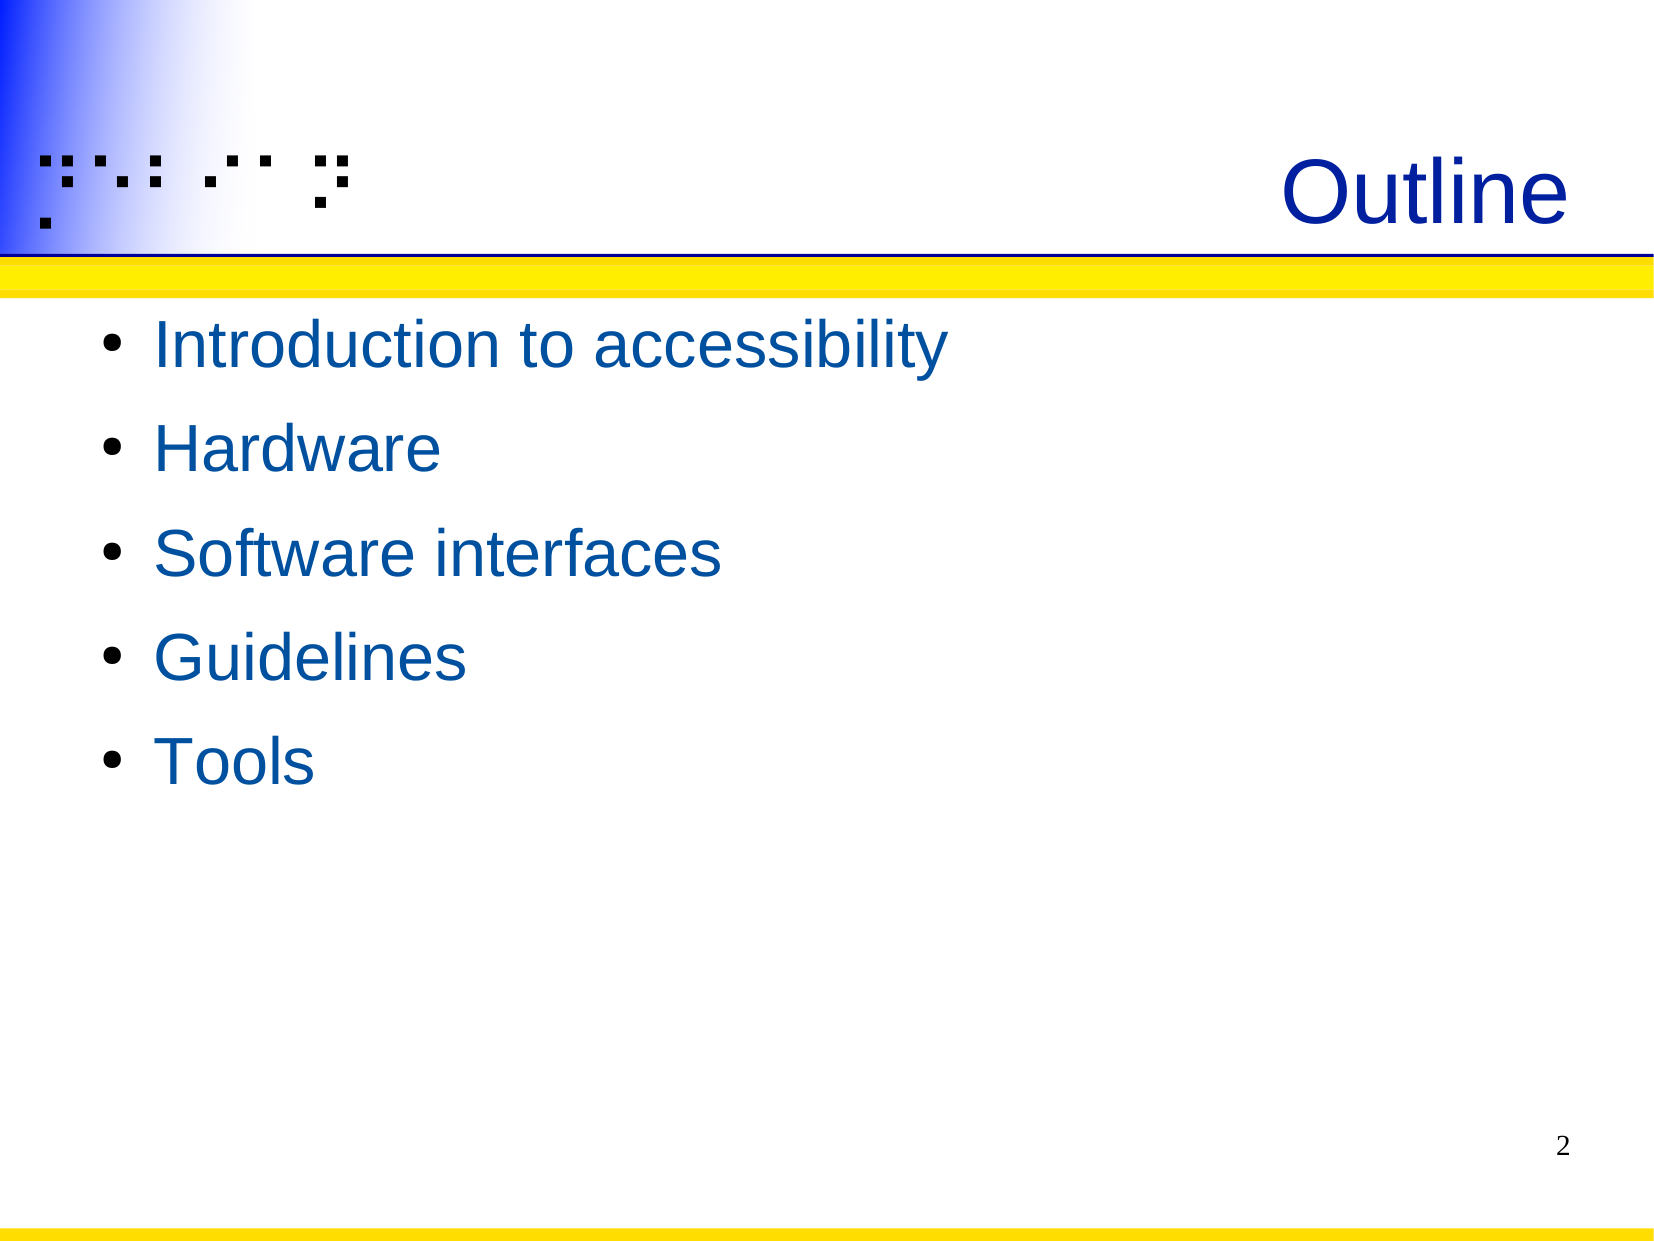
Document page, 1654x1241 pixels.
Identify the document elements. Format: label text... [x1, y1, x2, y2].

list Introduction to accessibility Hardware Software interfaces Guidelines Tools [82, 307, 1571, 1111]
title Outline [372, 126, 1571, 257]
